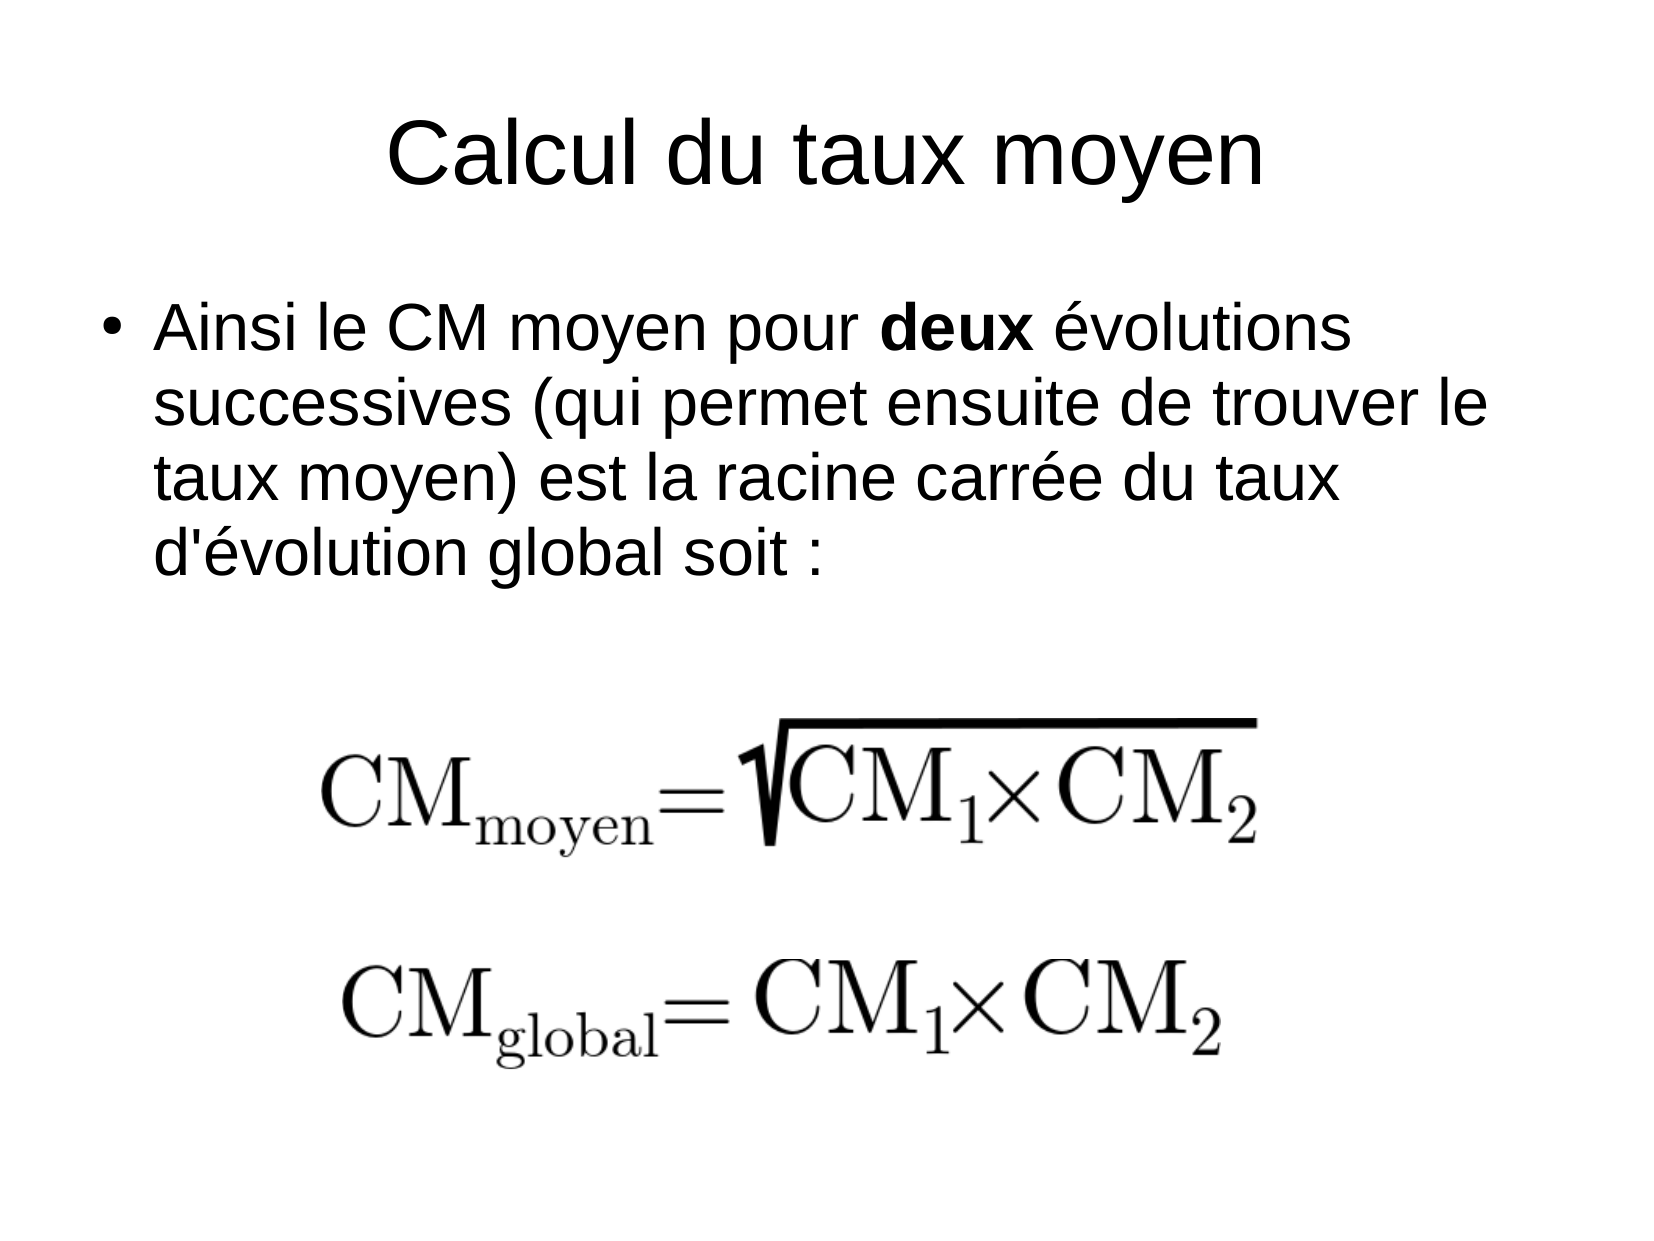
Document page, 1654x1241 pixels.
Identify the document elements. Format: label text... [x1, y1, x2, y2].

picture [321, 718, 1263, 859]
list Ainsi le CM moyen pour deux évolutions successives (qui permet ensuite de trouver le taux moyen) est la racine carrée du taux d'évolution global soit : [82, 290, 1571, 1010]
picture [342, 959, 1221, 1071]
title Calcul du taux moyen [82, 49, 1571, 257]
